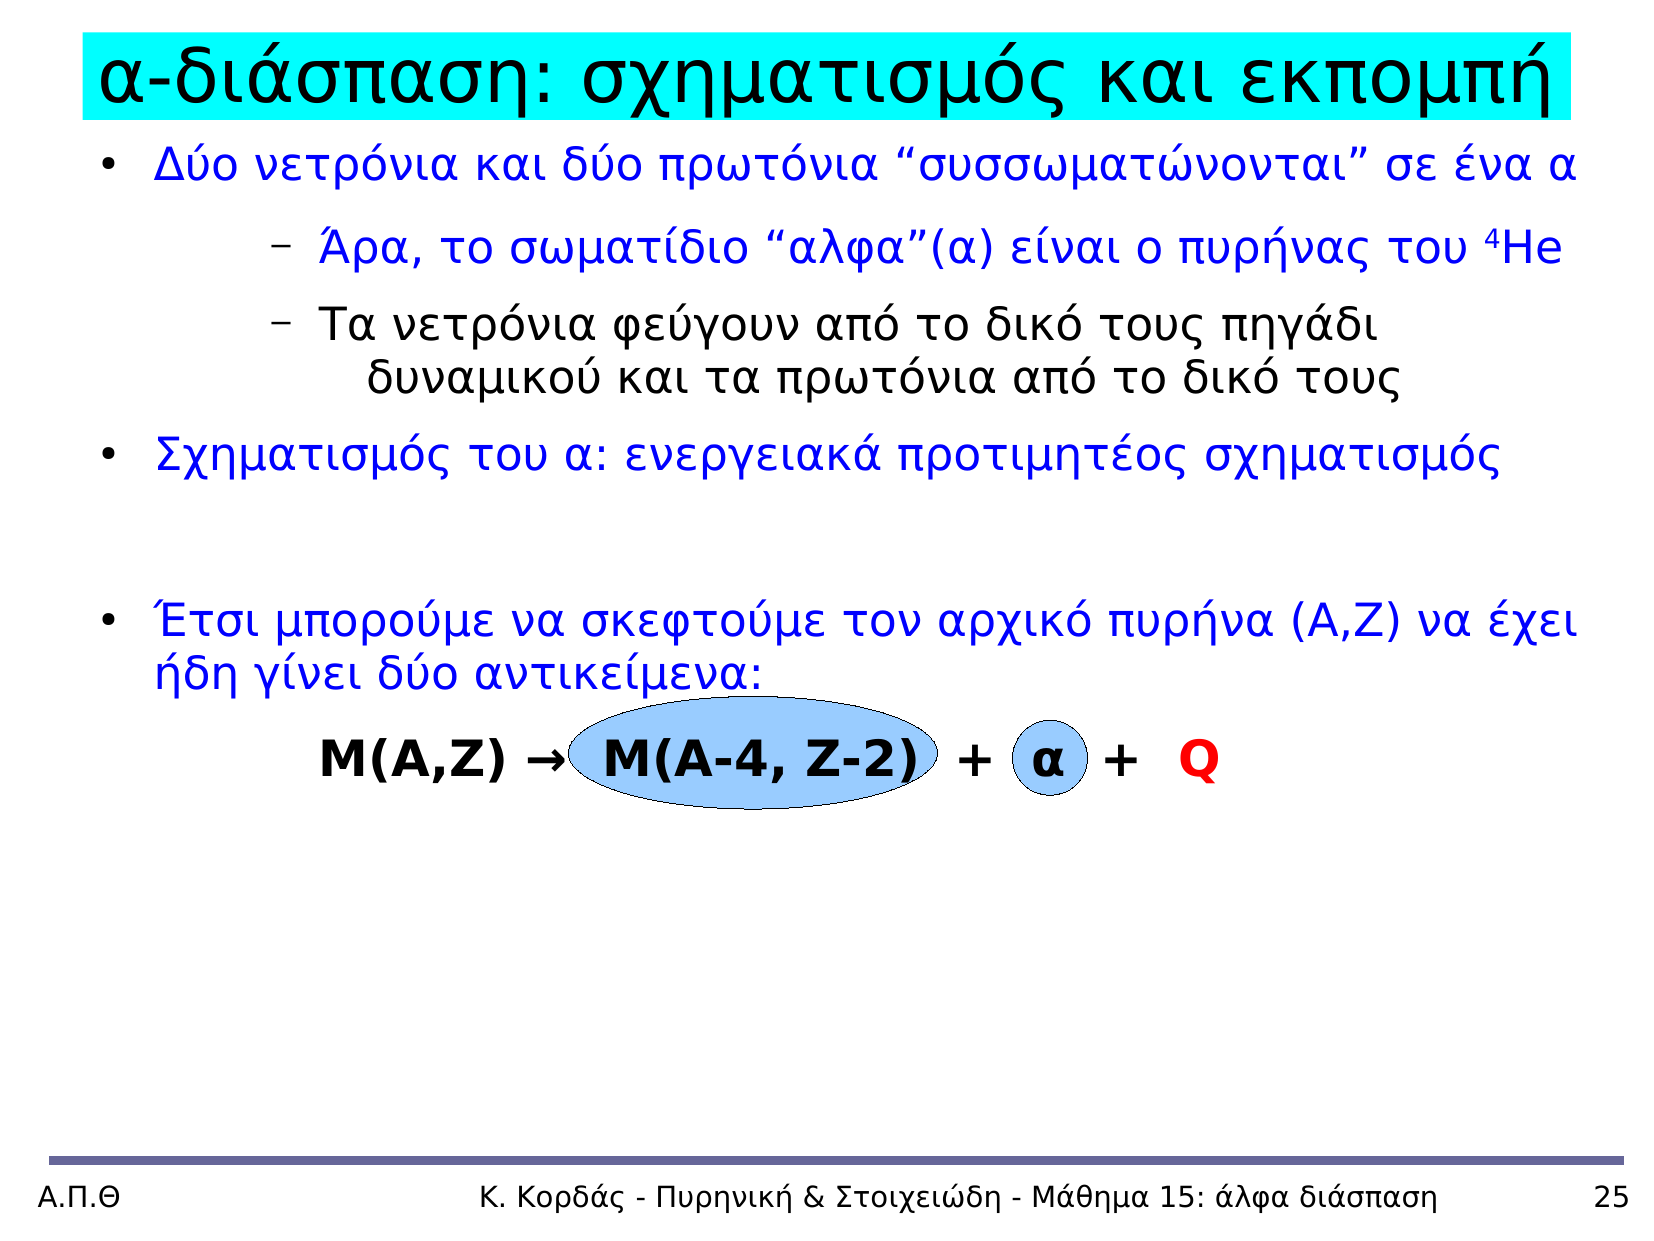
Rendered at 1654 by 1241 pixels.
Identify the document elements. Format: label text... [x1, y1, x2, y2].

list Δύο νετρόνια και δύο πρωτόνια “συσσωματώνονται” σε ένα α Άρα, το σωματίδιο “αλφα”(α) είναι ο πυρήνας του 4Ηe Τα νετρόνια φεύγουν από το δικό τους πηγάδι δυναμικού και τα πρωτόνια από το δικό τους Σχηματισμός του α: ενεργειακά προτιμητέος σχηματισμός Έτσι μπορούμε να σκεφτούμε τον αρχικό πυρήνα (Α,Ζ) να έχει ήδη γίνει δύο αντικείμενα: Μ(Α,Ζ) → Μ(Α-4, Ζ-2) + α + Q [82, 138, 1613, 1100]
title α-διάσπαση: σχηματισμός και εκπομπή [82, 32, 1571, 120]
